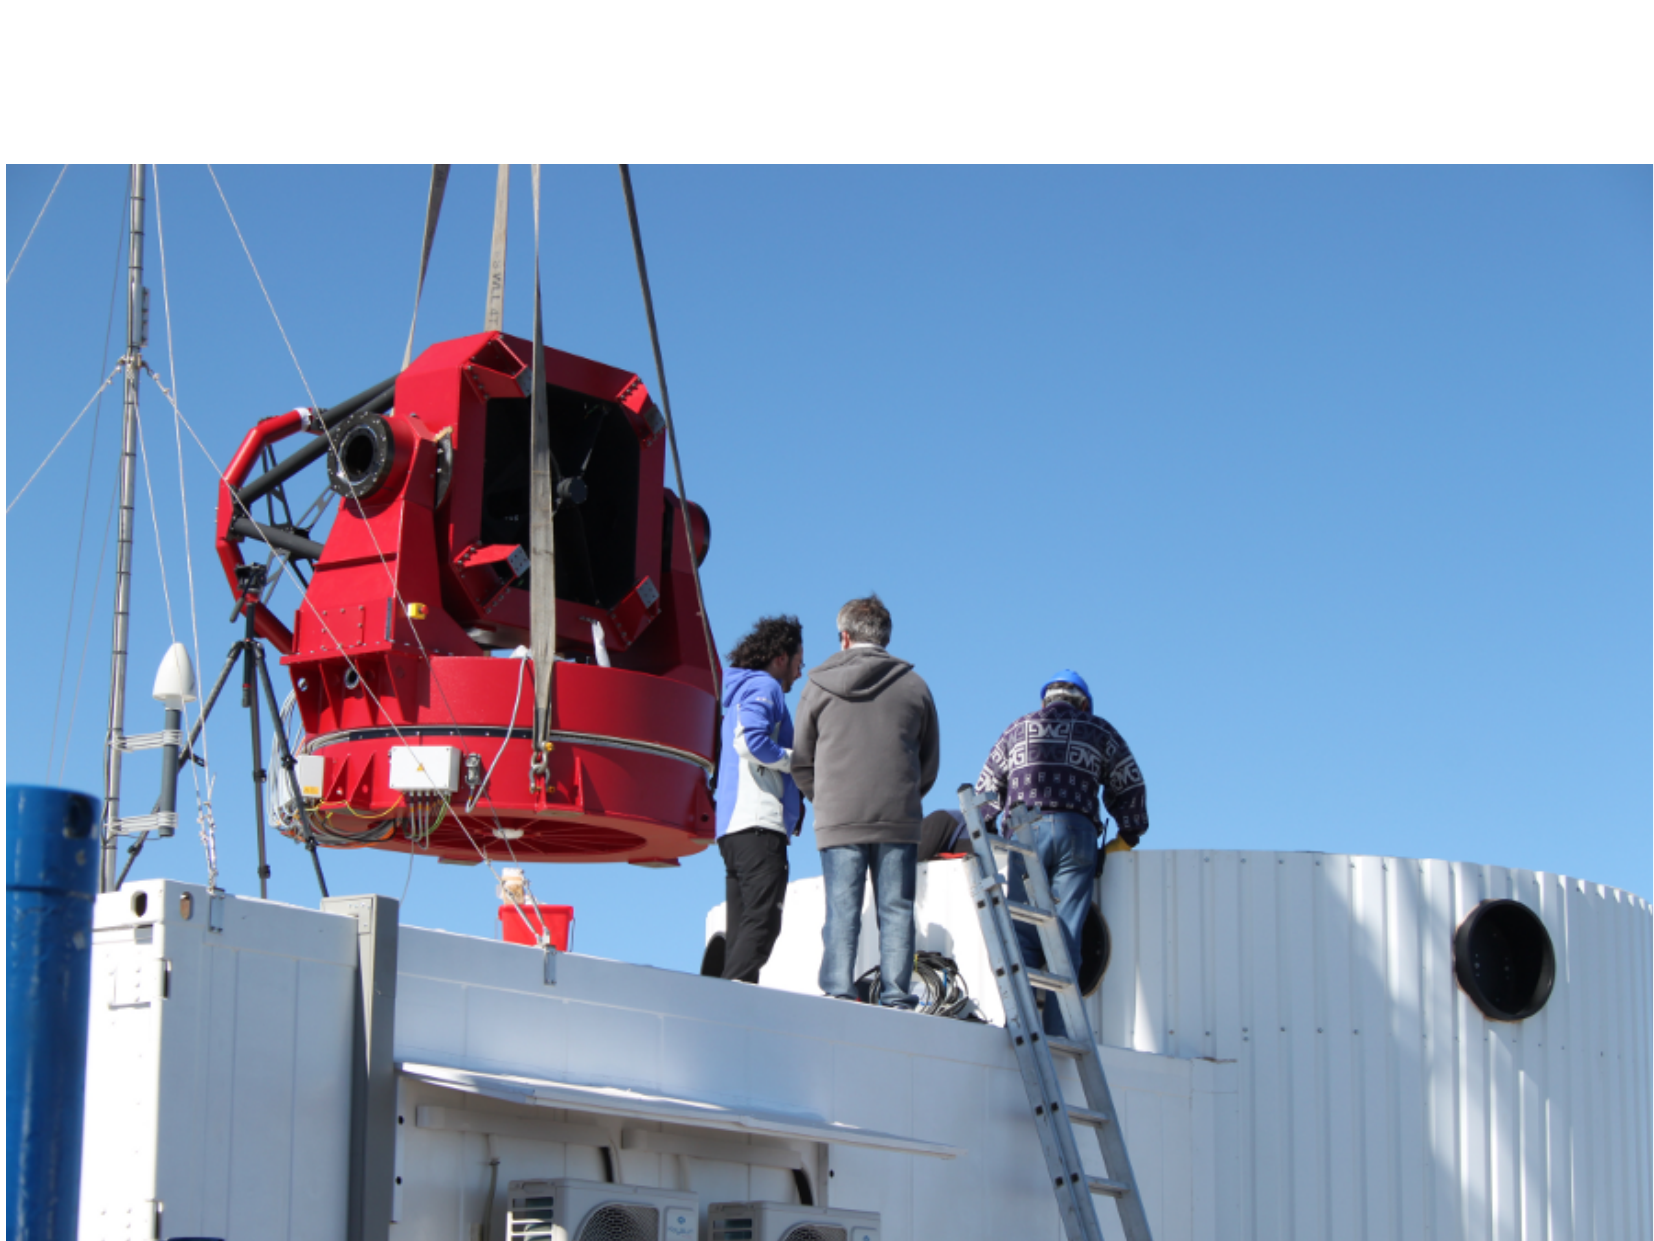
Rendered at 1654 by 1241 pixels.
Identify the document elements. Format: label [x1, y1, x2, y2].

picture [6, 164, 1654, 1241]
